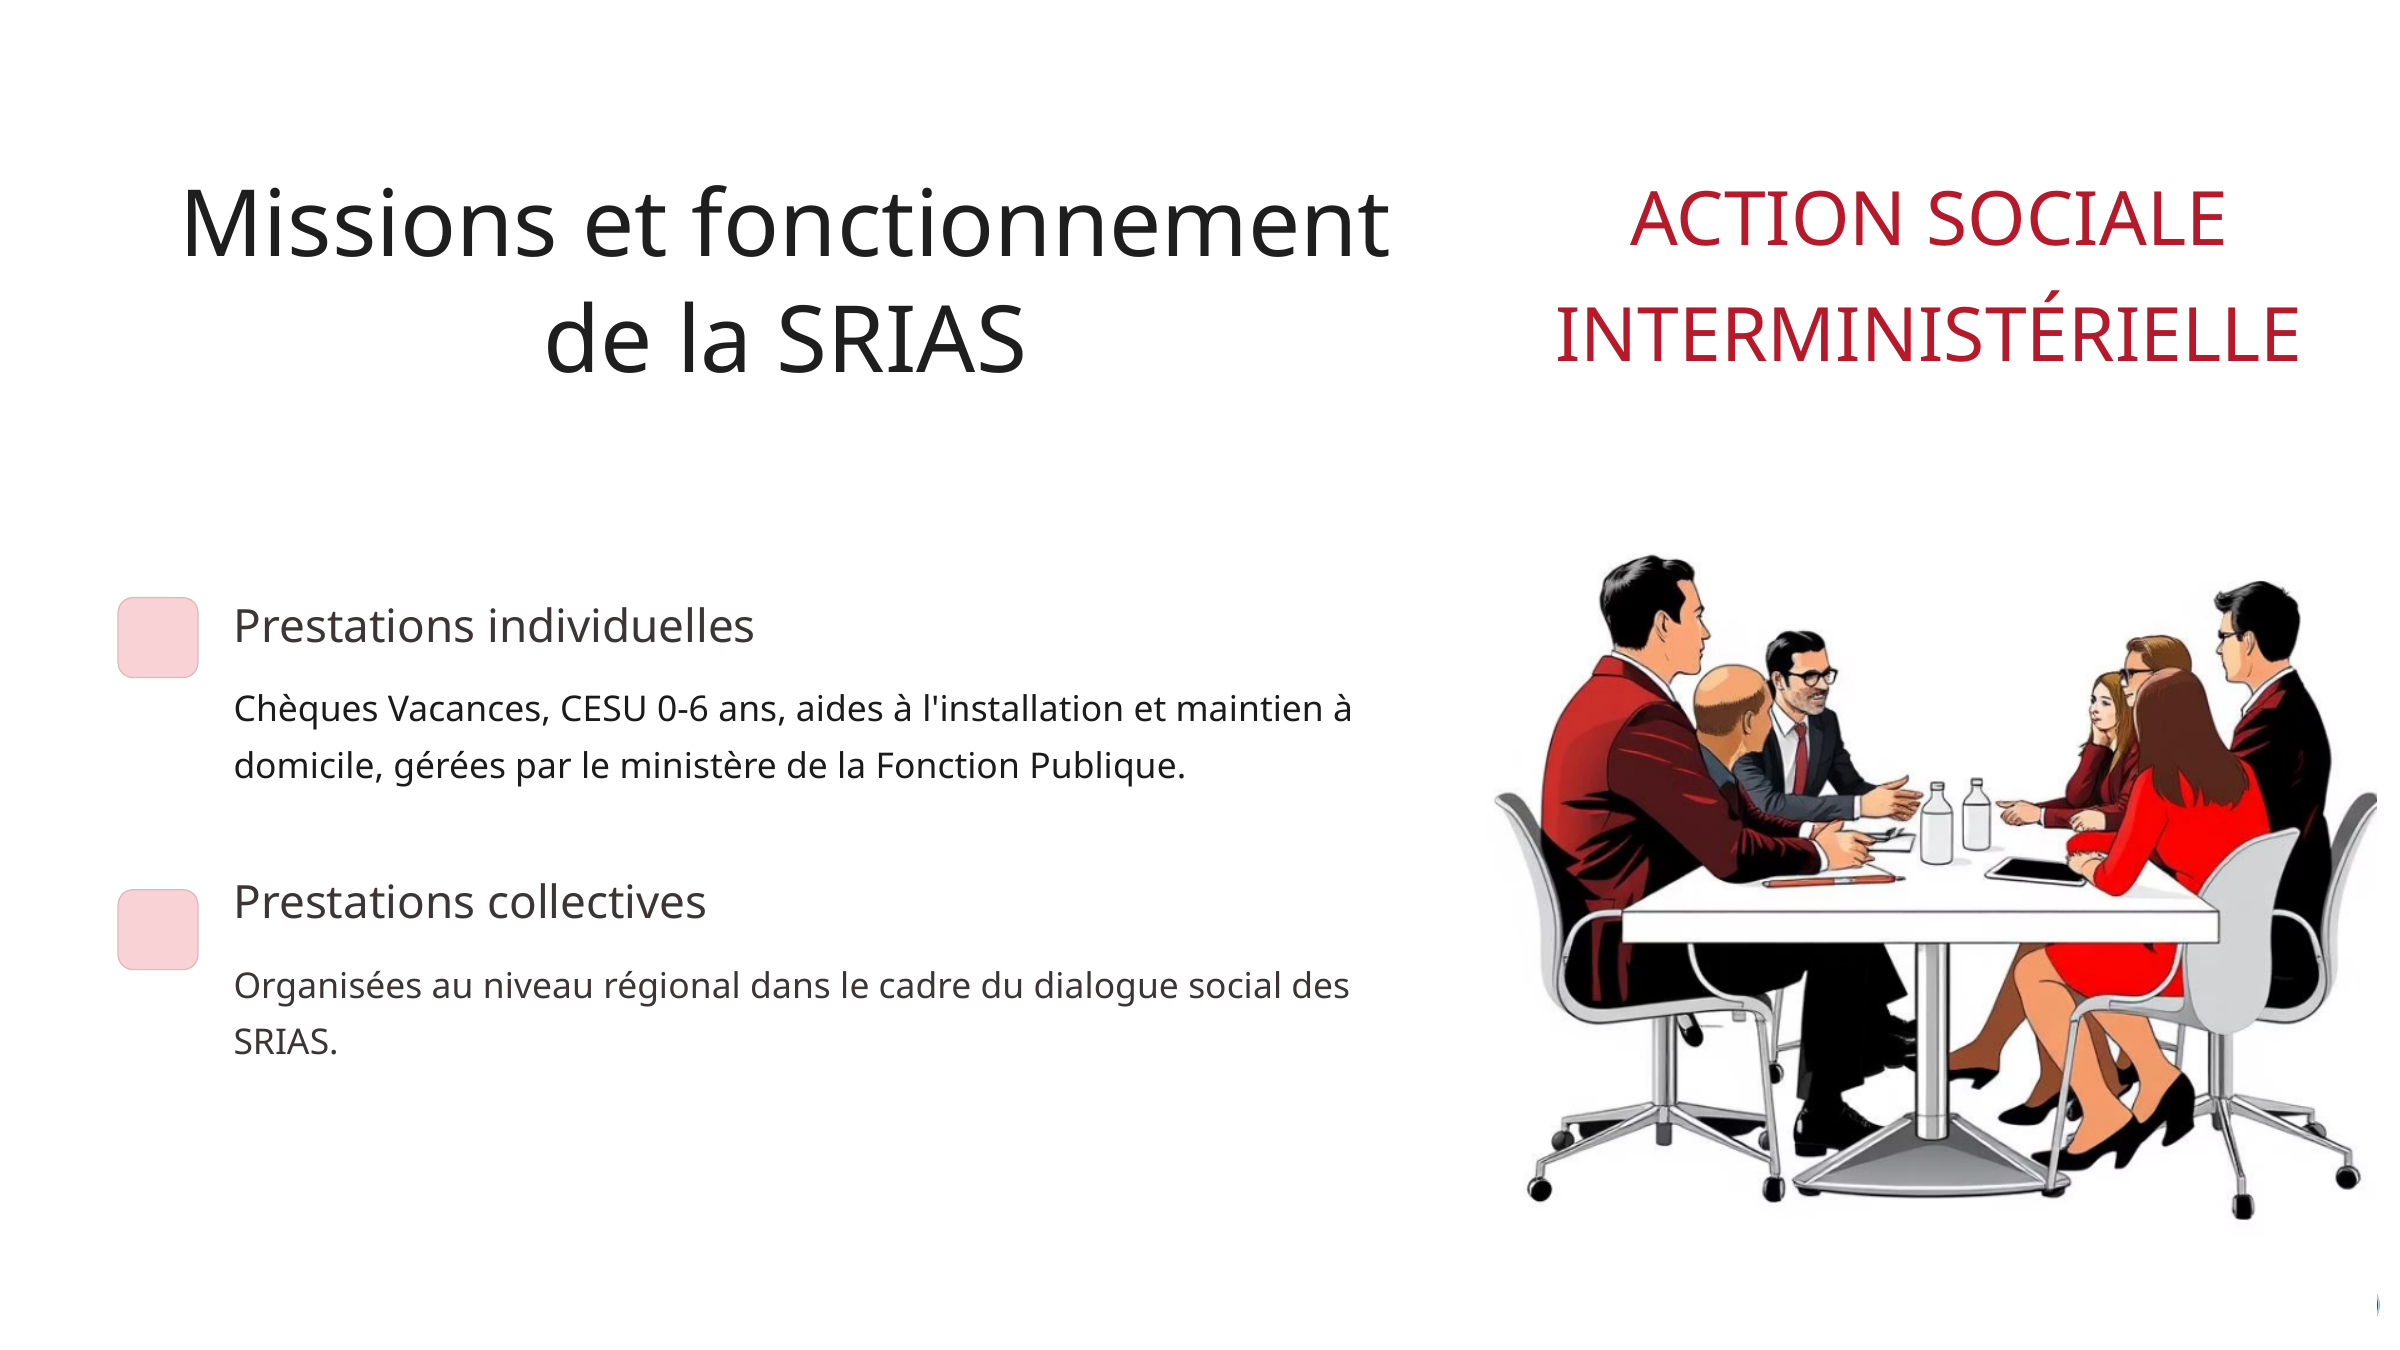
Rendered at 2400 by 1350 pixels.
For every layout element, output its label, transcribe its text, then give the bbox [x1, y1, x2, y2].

text_box Prestations collectives [233, 869, 783, 928]
text_box ACTION SOCIALE INTERMINISTÉRIELLE [1482, 29, 2377, 503]
text_box Missions et fonctionnement de la SRIAS [160, 157, 1412, 509]
text_box [118, 597, 199, 678]
text_box Organisées au niveau régional dans le cadre du dialogue social des SRIAS. [233, 949, 1370, 1063]
text_box [118, 889, 199, 970]
text_box Prestations individuelles [233, 592, 830, 652]
picture [1476, 0, 2389, 1350]
text_box Chèques Vacances, CESU 0-6 ans, aides à l'installation et maintien à domicile, gérées par le ministère de la Fonction Publique. [233, 672, 1370, 787]
